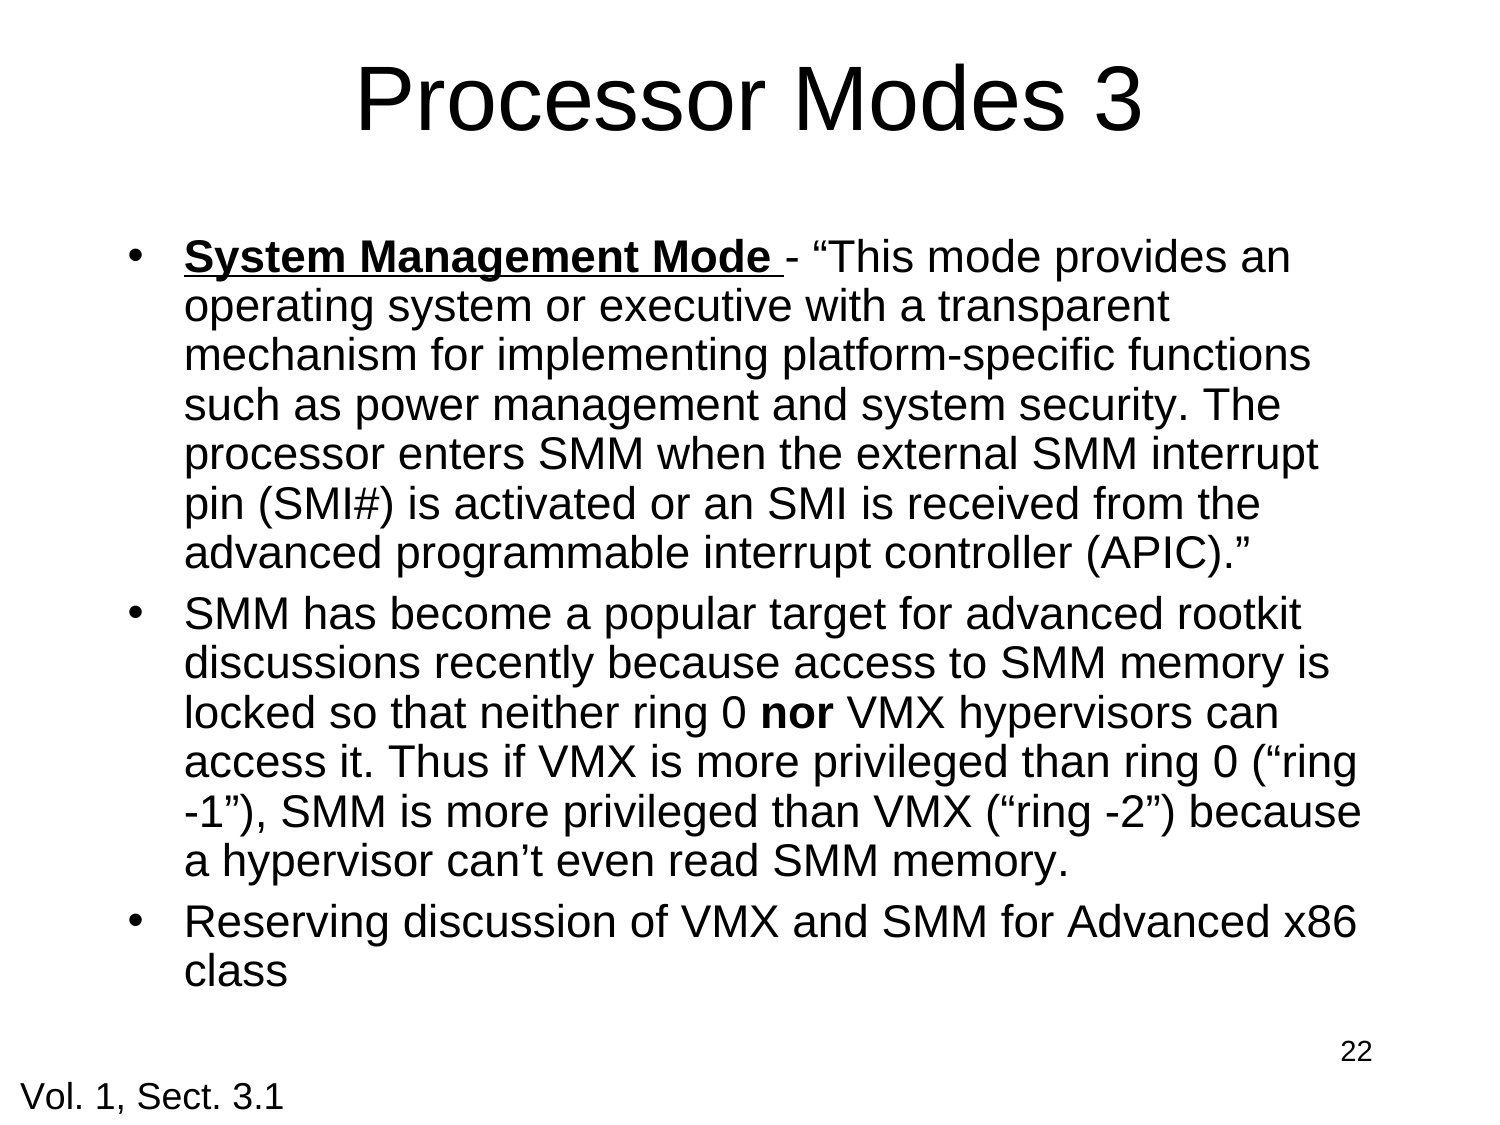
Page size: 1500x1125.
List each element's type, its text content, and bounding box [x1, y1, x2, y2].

list System Management Mode - “This mode provides an operating system or executive with a transparent mechanism for implementing platform-specific functions such as power management and system security. The processor enters SMM when the external SMM interrupt pin (SMI#) is activated or an SMI is received from the advanced programmable interrupt controller (APIC).” SMM has become a popular target for advanced rootkit discussions recently because access to SMM memory is locked so that neither ring 0 nor VMX hypervisors can access it. Thus if VMX is more privileged than ring 0 (“ring -1”), SMM is more privileged than VMX (“ring -2”) because a hypervisor can’t even read SMM memory. Reserving discussion of VMX and SMM for Advanced x86 class [112, 224, 1388, 1005]
text_box <number> [1074, 1025, 1388, 1101]
title Processor Modes 3 [112, 0, 1388, 188]
text_box Vol. 1, Sect. 3.1 [5, 1064, 300, 1125]
